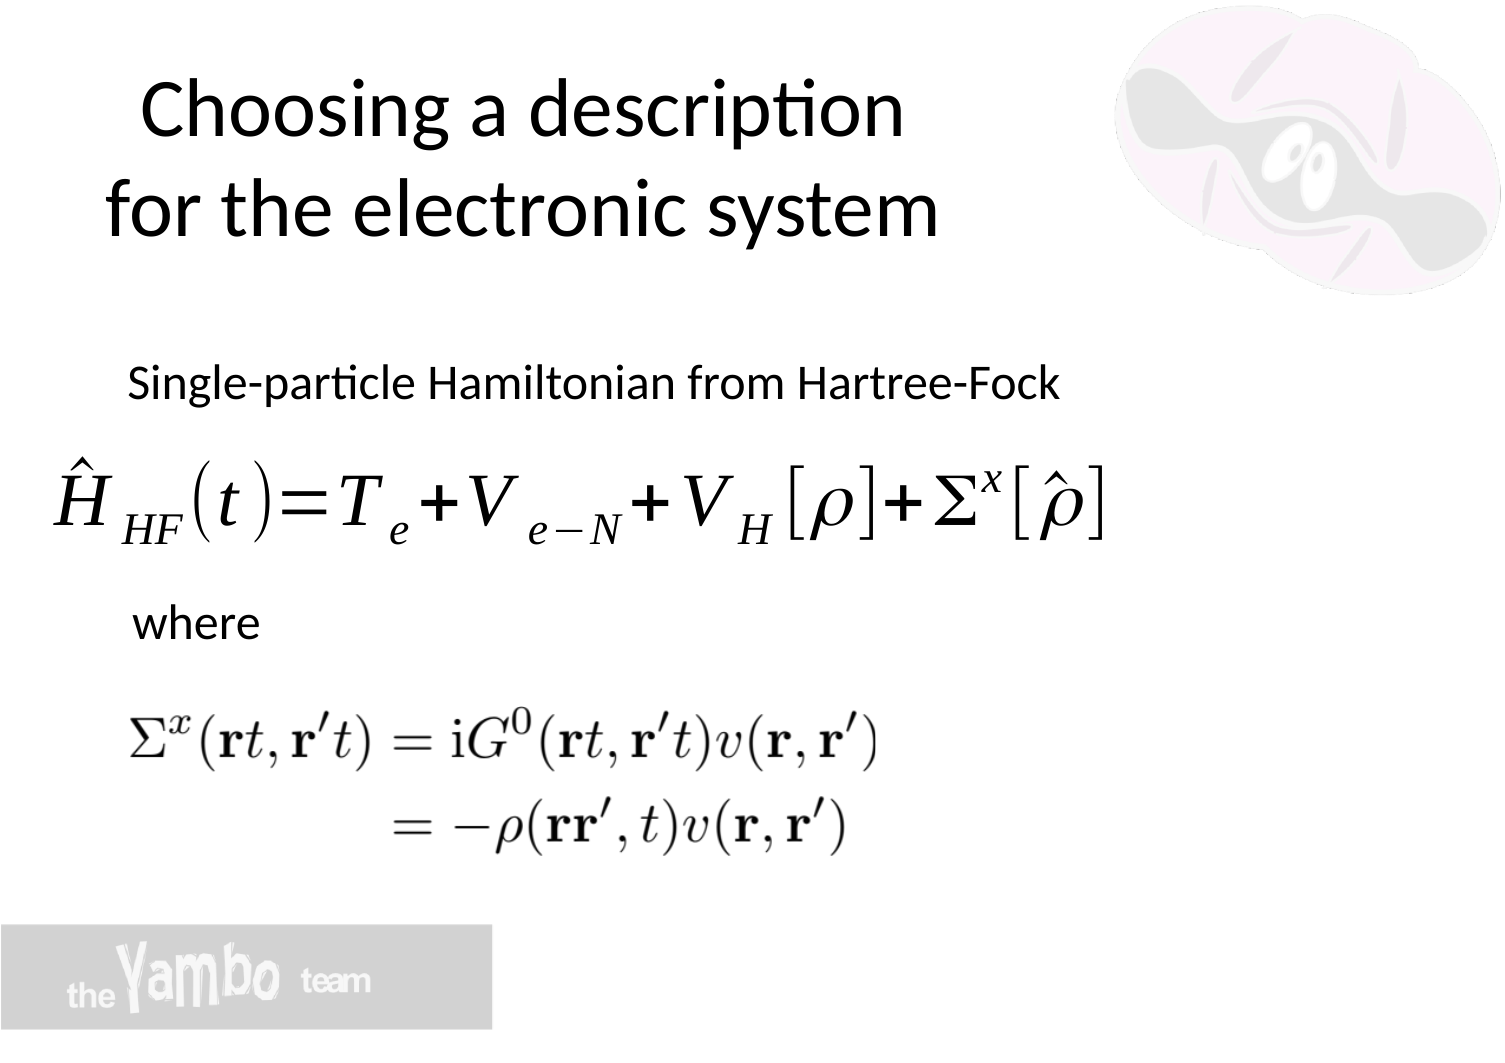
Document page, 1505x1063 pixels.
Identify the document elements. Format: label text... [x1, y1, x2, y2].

text_box Single-particle Hamiltonian from Hartree-Fock [112, 341, 1230, 417]
picture [0, 2, 1505, 1063]
text_box Choosing a description for the electronic system [81, 45, 967, 261]
chart [30, 450, 1125, 555]
text_box where [117, 595, 286, 661]
